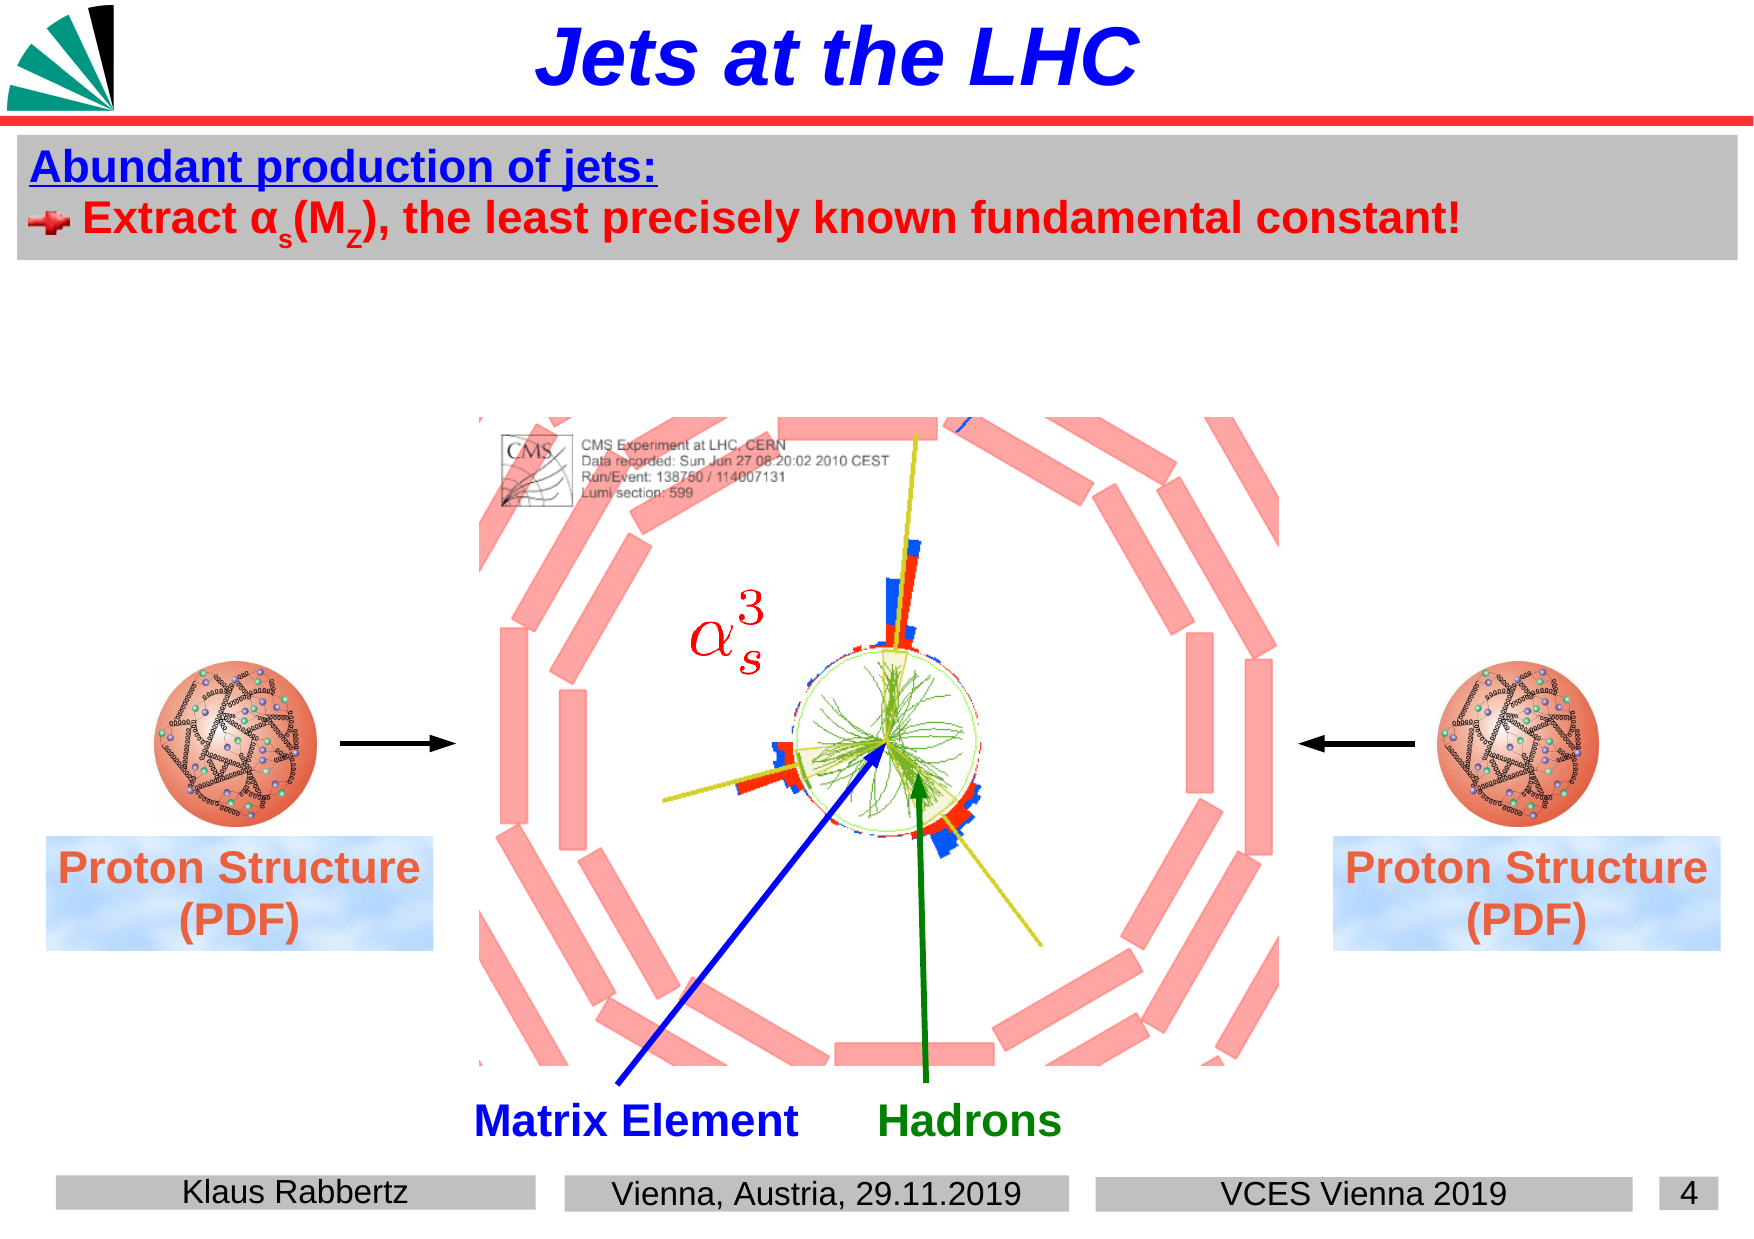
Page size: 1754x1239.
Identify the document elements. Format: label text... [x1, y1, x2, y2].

picture [7, 5, 114, 112]
text_box Proton Structure (PDF) [1333, 836, 1721, 951]
picture [479, 417, 1279, 1066]
text_box Proton Structure (PDF) [45, 836, 434, 951]
text_box Matrix Element [461, 1089, 812, 1153]
title Jets at the LHC [129, 0, 1545, 114]
picture [154, 661, 317, 827]
picture [1437, 661, 1599, 827]
text_box Abundant production of jets: Extract αs(MZ), the least precisely known fundamental constant! [17, 134, 1738, 261]
text_box Hadrons [865, 1089, 1075, 1153]
